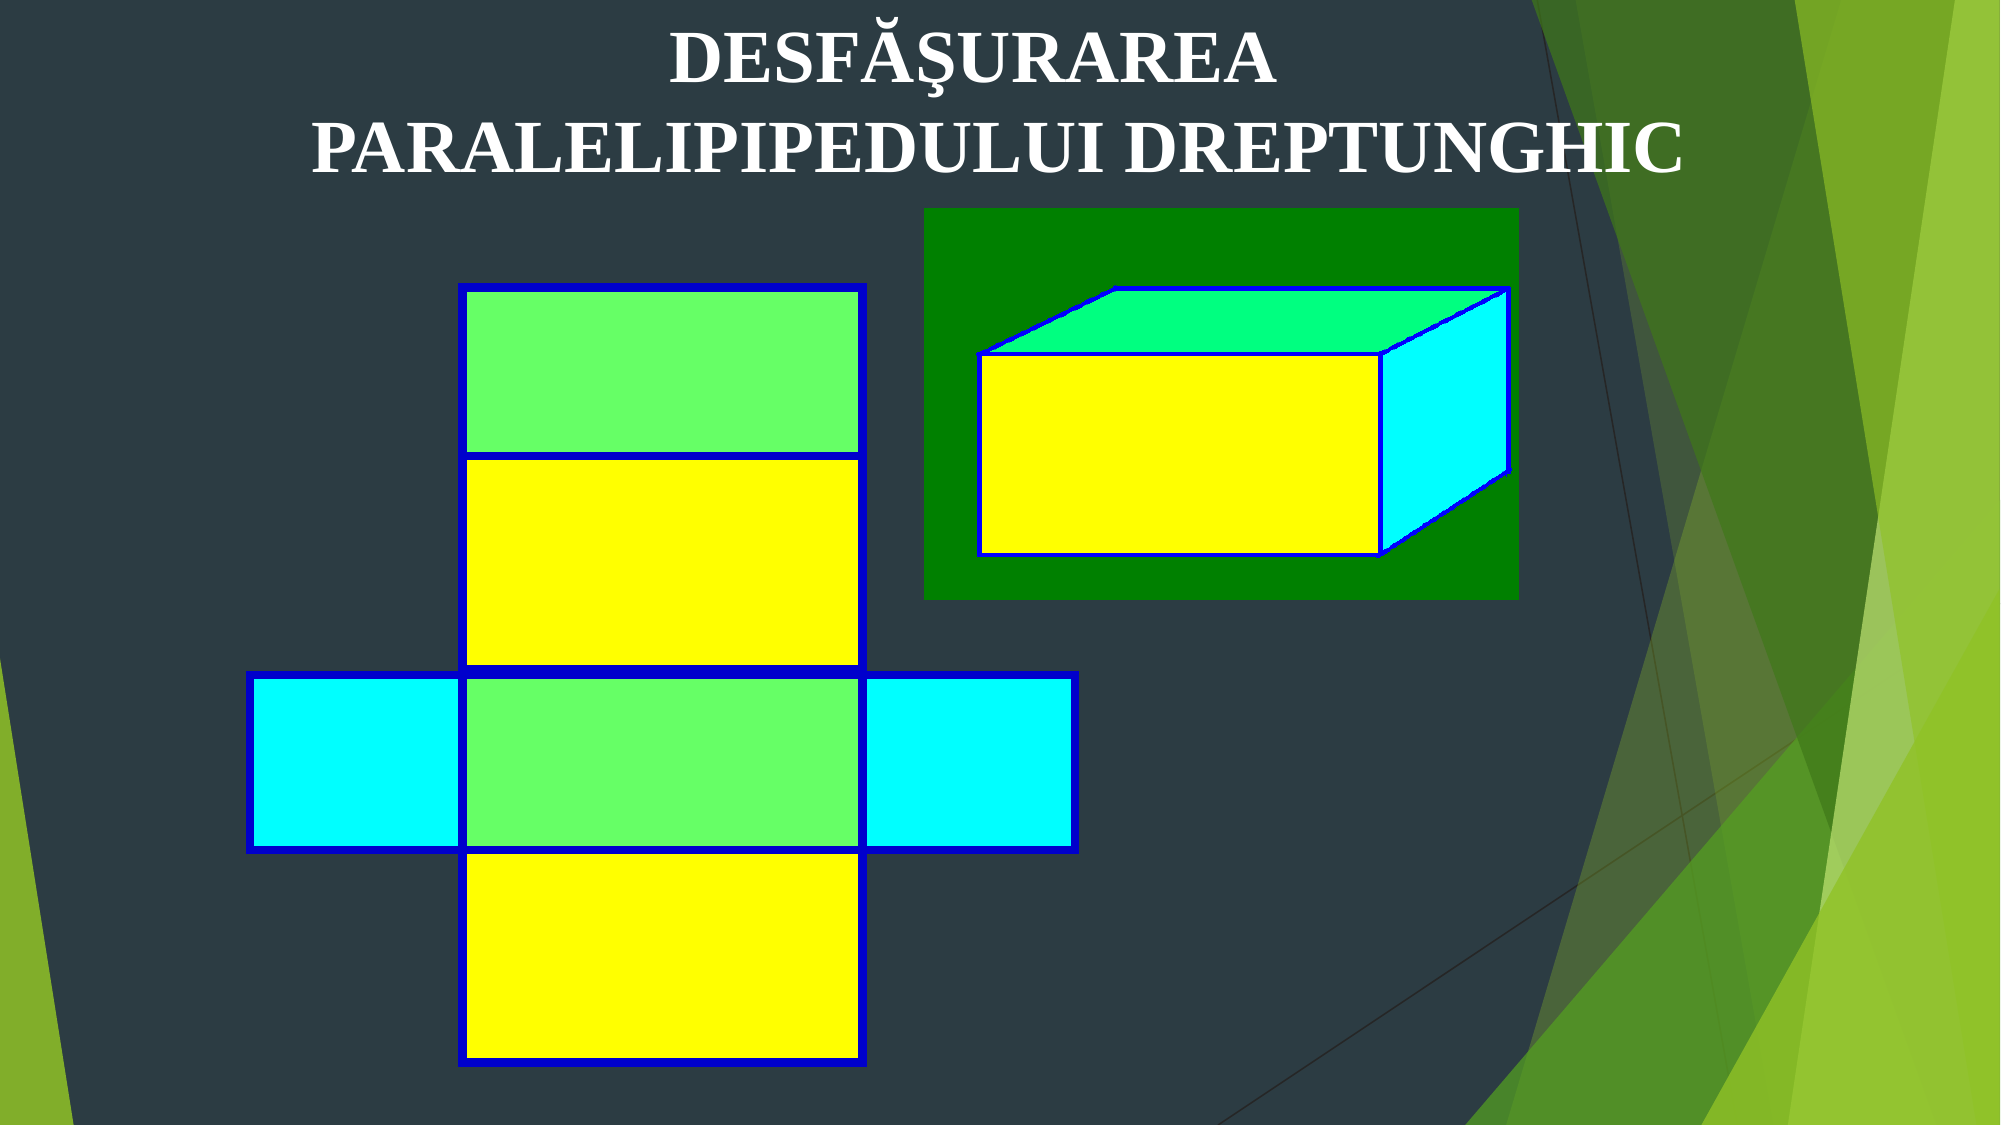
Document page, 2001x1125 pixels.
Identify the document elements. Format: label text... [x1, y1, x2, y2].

text_box DESFĂŞURAREA PARALELIPIPEDULUI DREPTUNGHIC [249, 0, 1750, 196]
picture [924, 208, 1519, 601]
text_box [250, 675, 1075, 1063]
text_box [462, 287, 863, 669]
